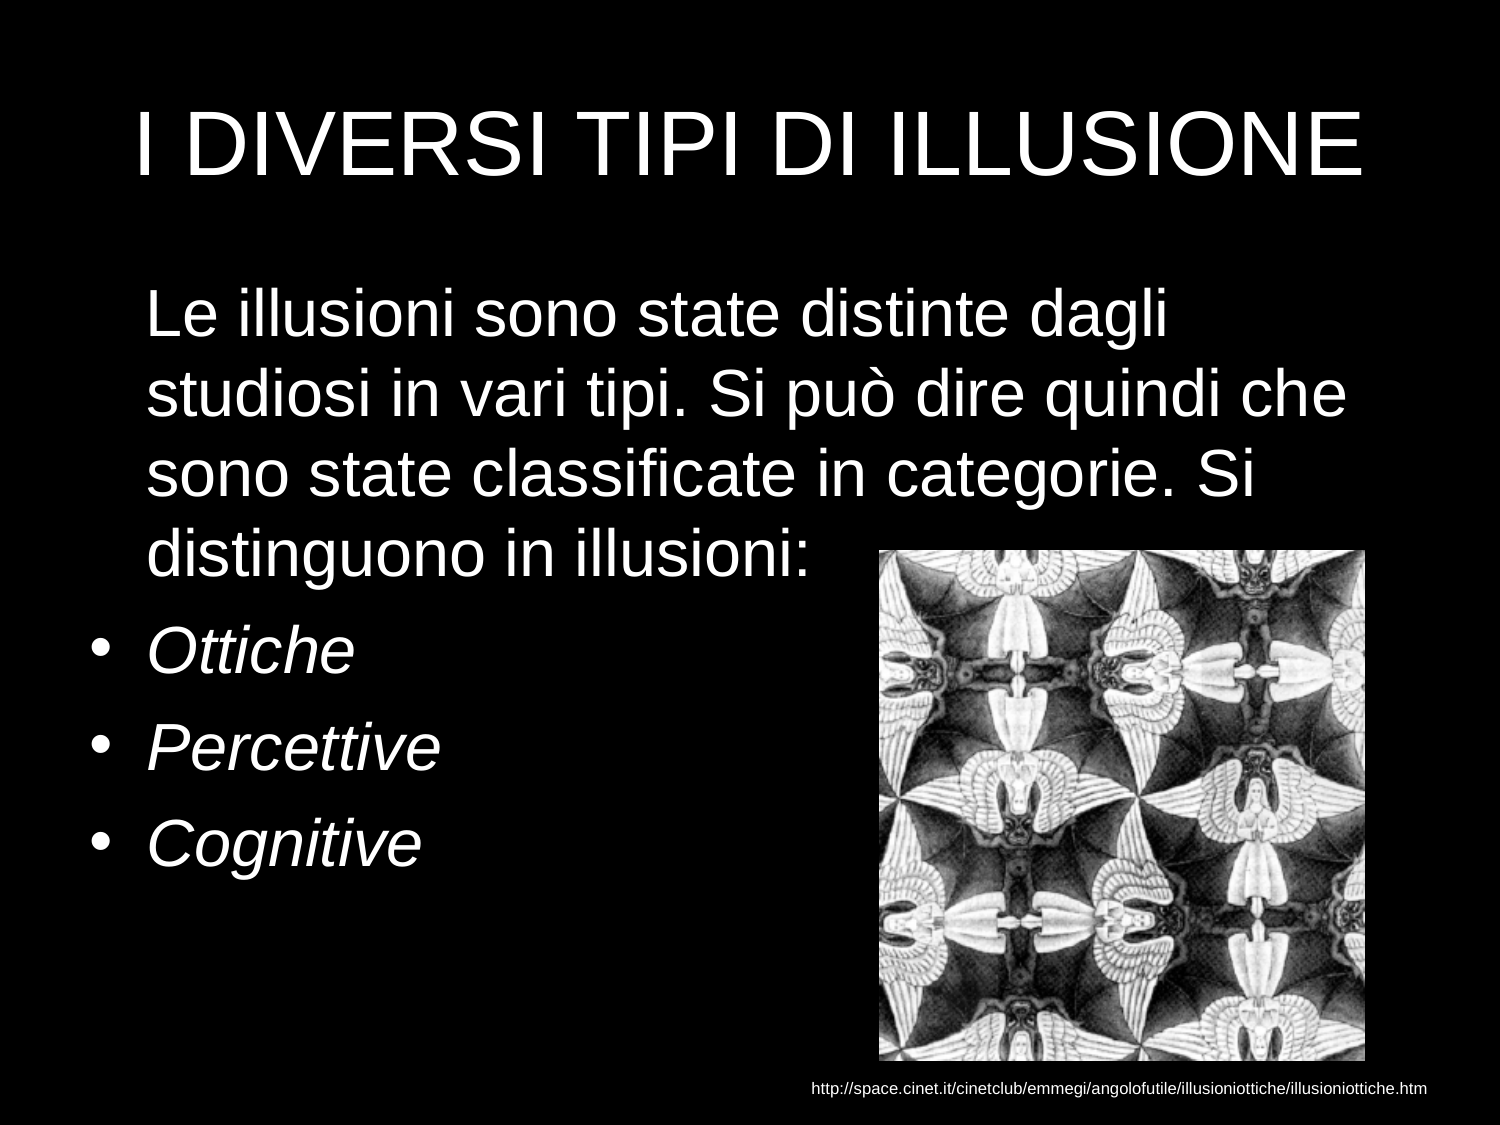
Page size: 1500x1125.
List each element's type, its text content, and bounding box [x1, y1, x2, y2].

title I DIVERSI TIPI DI ILLUSIONE [75, 45, 1426, 233]
list Le illusioni sono state distinte dagli studiosi in vari tipi. Si può dire quindi che sono state classificate in categorie. Si distinguono in illusioni: Ottiche Percettive Cognitive [75, 262, 1426, 1006]
text_box http://space.cinet.it/cinetclub/emmegi/angolofutile/illusioniottiche/illusioniottiche.htm [796, 1070, 1444, 1106]
picture [879, 550, 1365, 1061]
